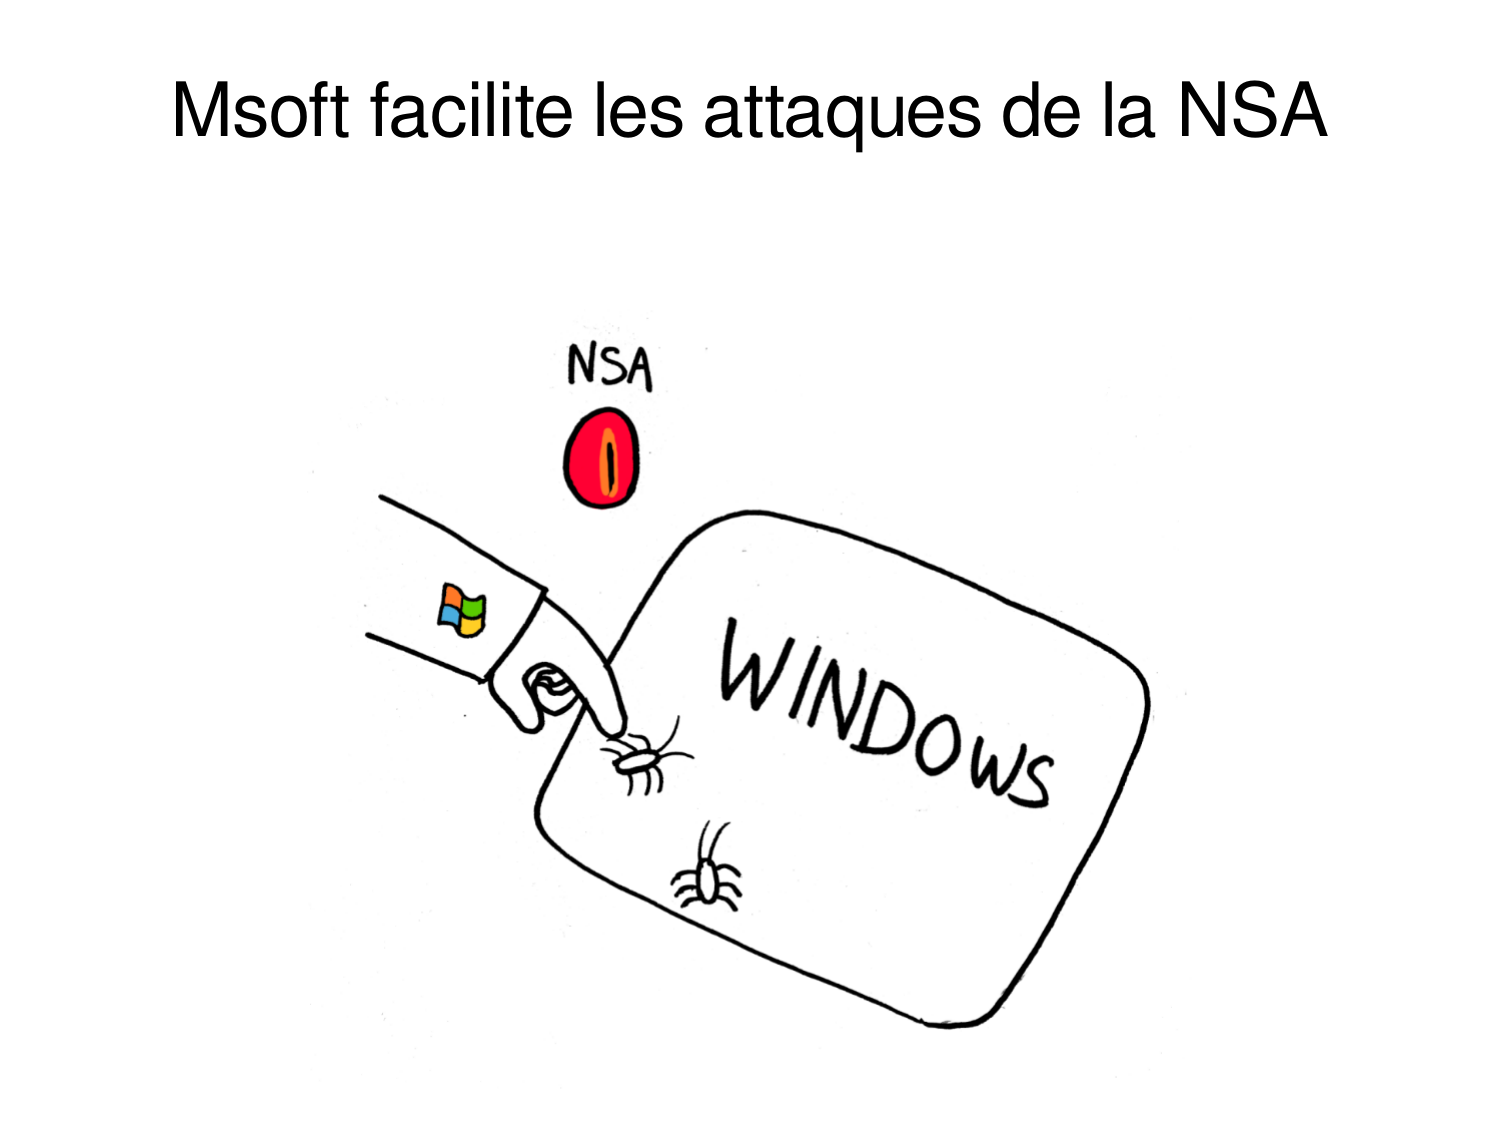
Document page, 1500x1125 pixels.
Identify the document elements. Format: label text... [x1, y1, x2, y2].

picture [307, 308, 1193, 1090]
text_box Msoft facilite les attaques de la NSA [56, 60, 1444, 260]
